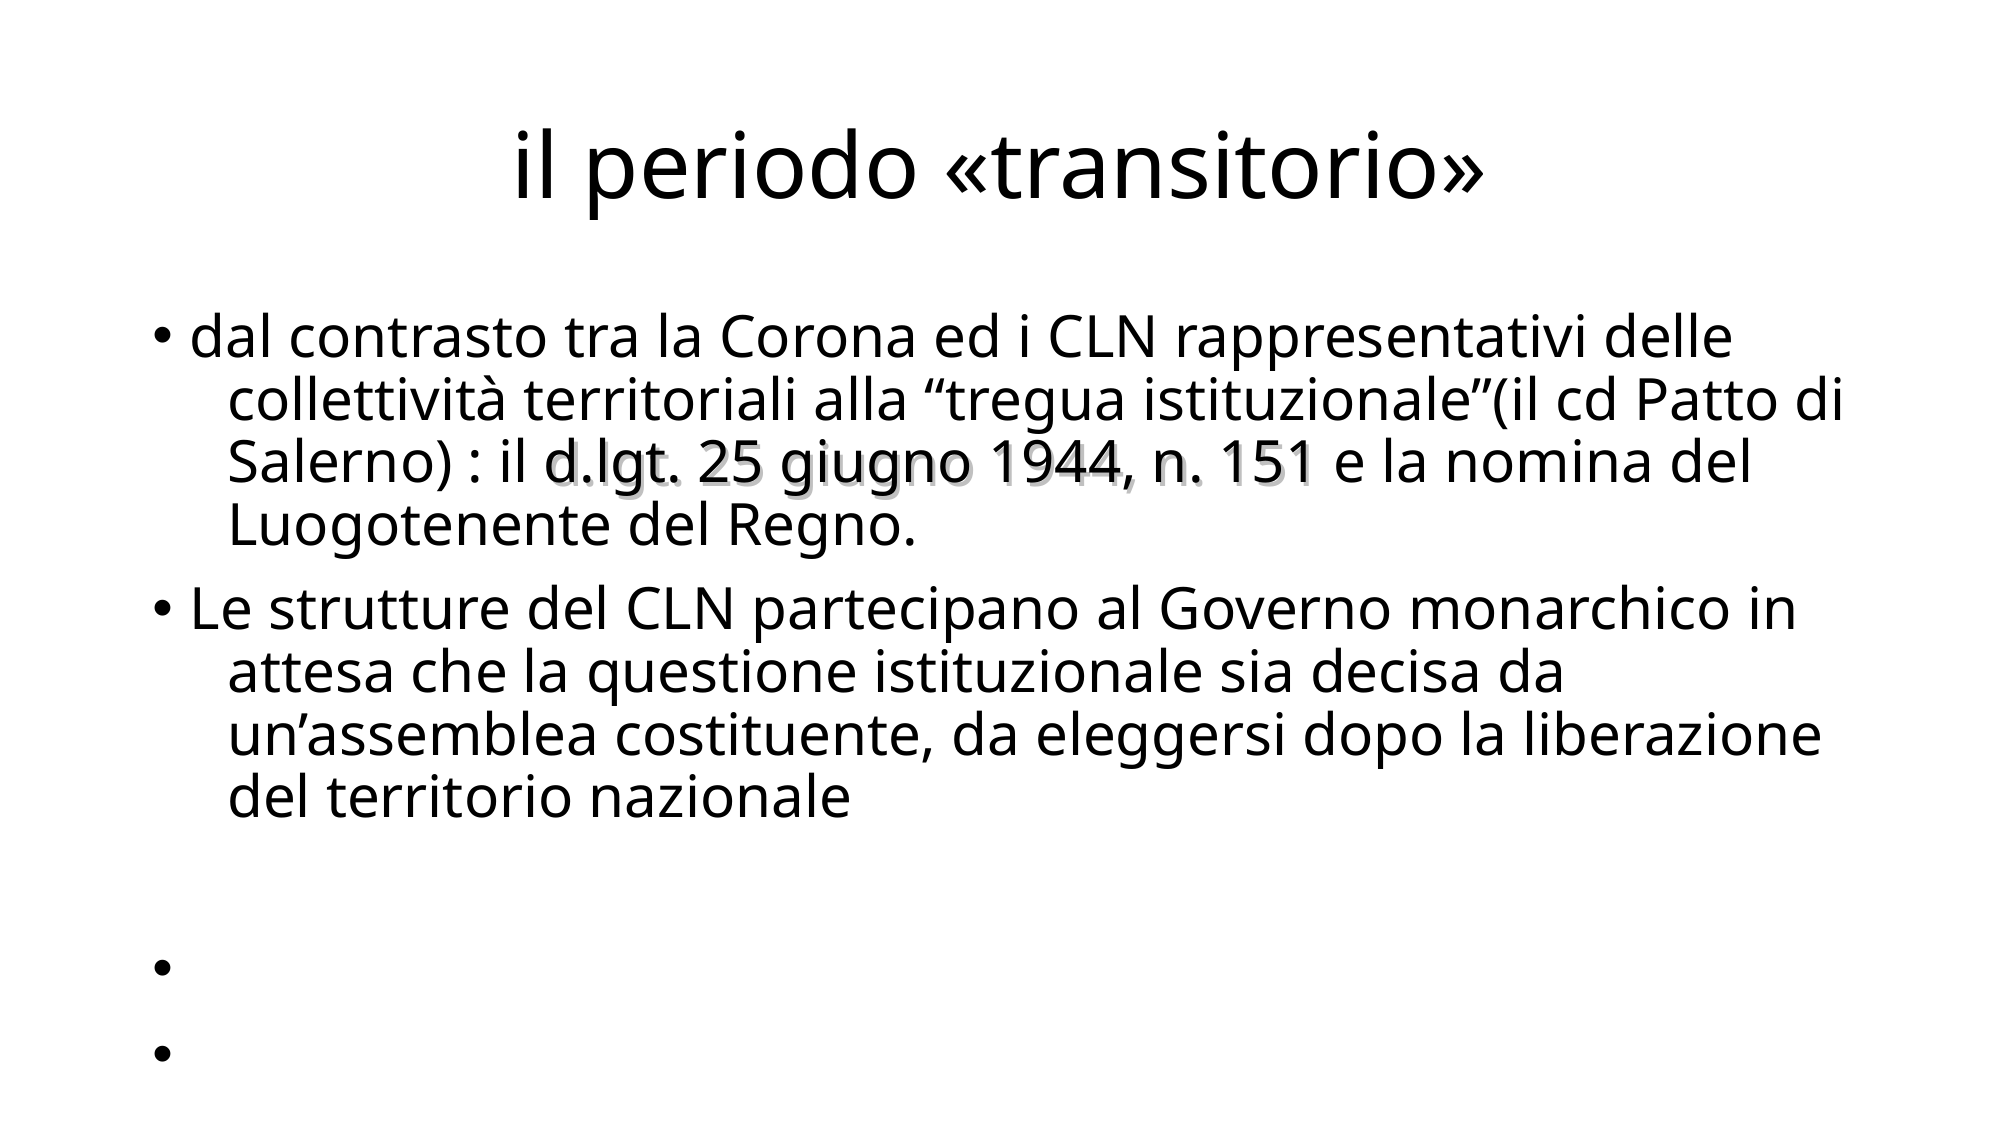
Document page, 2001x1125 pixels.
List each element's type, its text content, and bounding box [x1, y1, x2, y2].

title il periodo «transitorio» [137, 59, 1863, 278]
list dal contrasto tra la Corona ed i CLN rappresentativi delle collettività territoriali alla “tregua istituzionale”(il cd Patto di Salerno) : il d.lgt. 25 giugno 1944, n. 151 e la nomina del Luogotenente del Regno. Le strutture del CLN partecipano al Governo monarchico in attesa che la questione istituzionale sia decisa da un’assemblea costituente, da eleggersi dopo la liberazione del territorio nazionale [137, 299, 1863, 1014]
